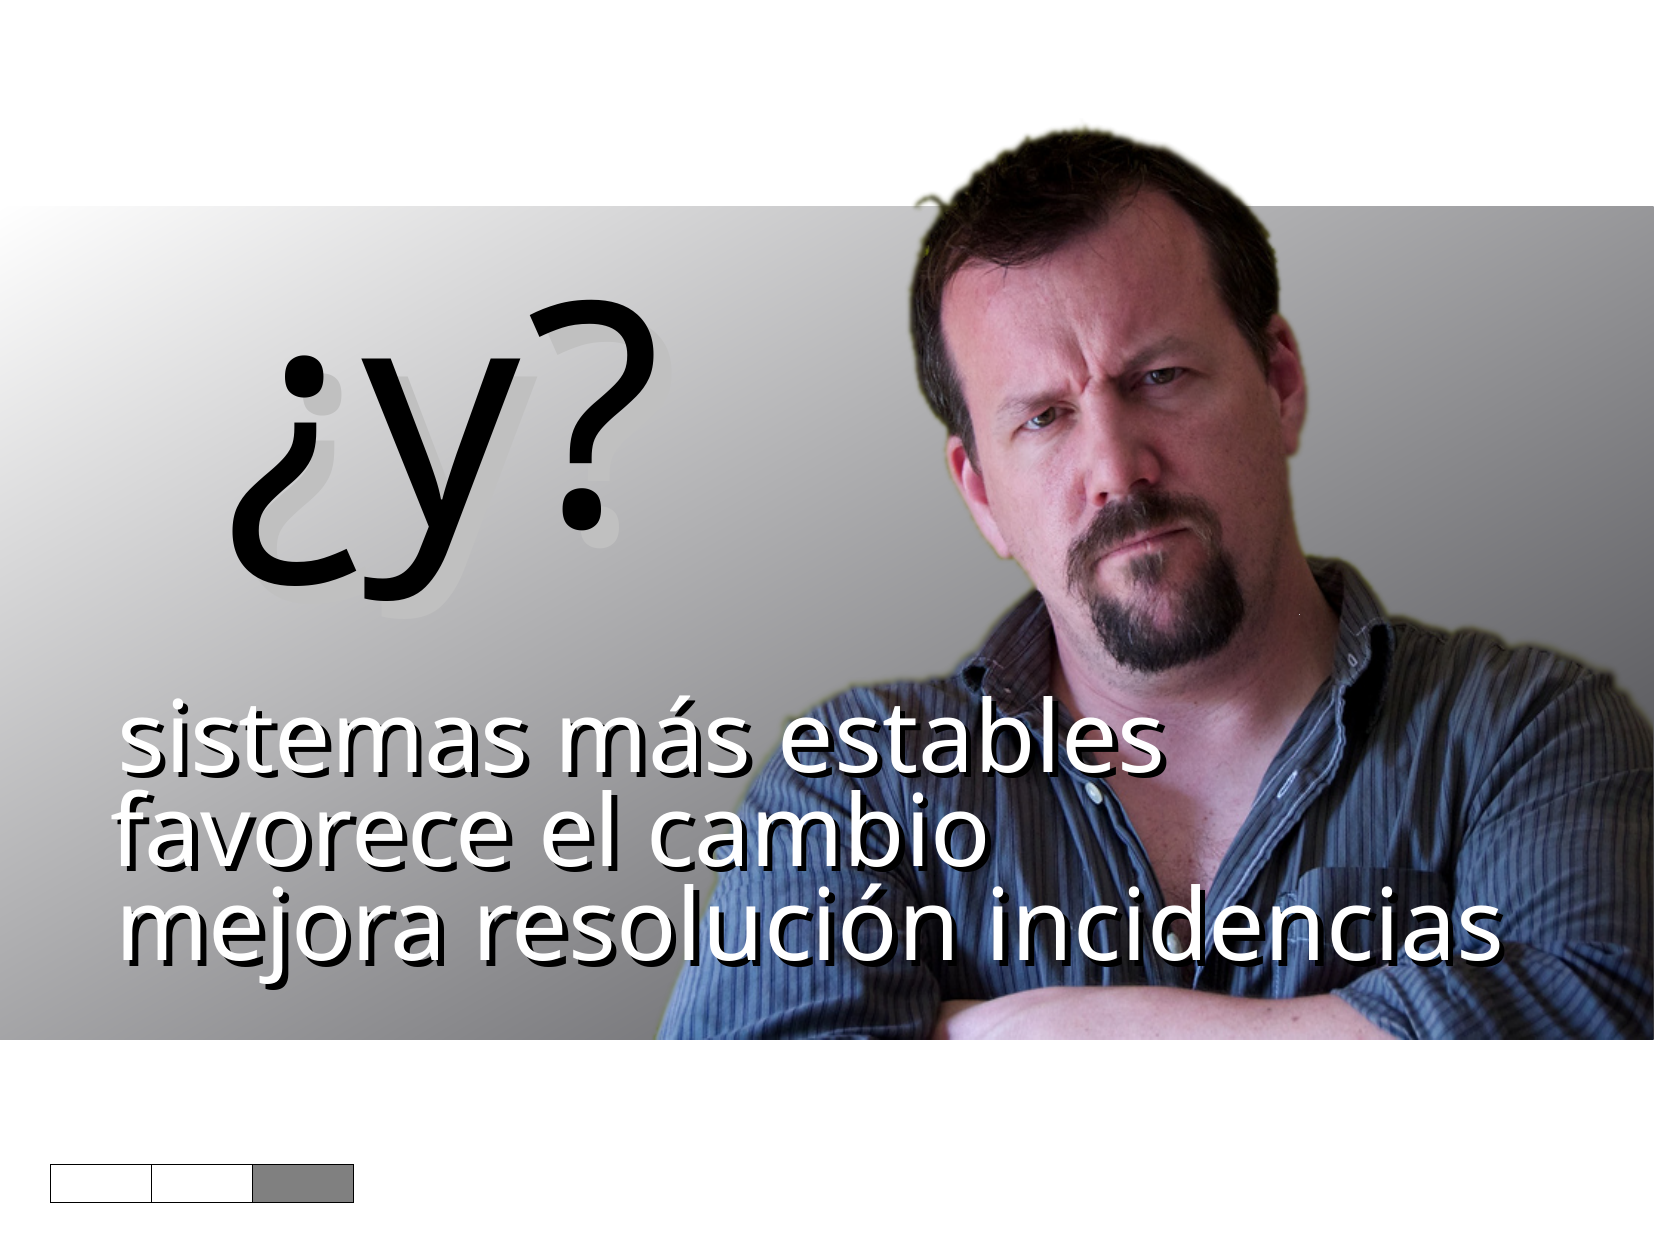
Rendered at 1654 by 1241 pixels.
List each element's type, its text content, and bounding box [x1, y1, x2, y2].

text_box ¿y? [155, 185, 733, 564]
text_box [50, 1164, 354, 1203]
picture [651, 978, 1654, 1040]
text_box favorece el cambio [95, 751, 1654, 883]
text_box mejora resolución incidencias [100, 845, 1654, 978]
picture [651, 118, 1654, 751]
text_box sistemas más estables [102, 657, 1490, 751]
